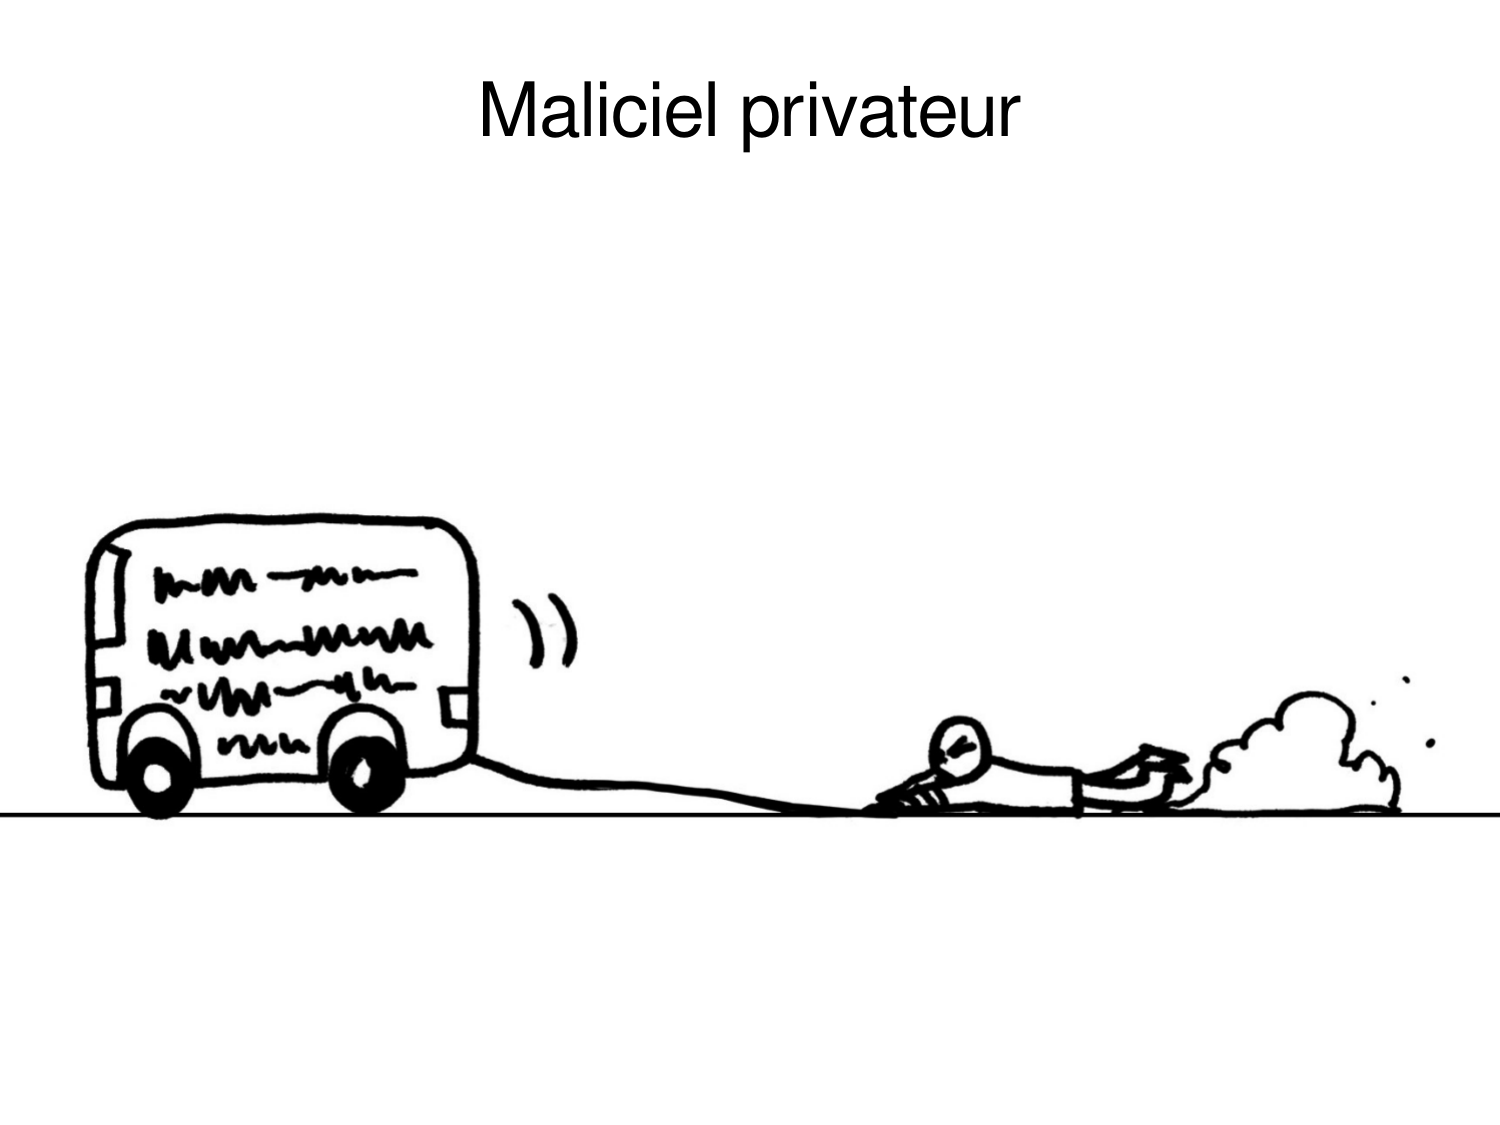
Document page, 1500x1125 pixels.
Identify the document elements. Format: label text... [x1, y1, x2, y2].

text_box Maliciel privateur [56, 60, 1444, 249]
picture [0, 414, 1500, 935]
